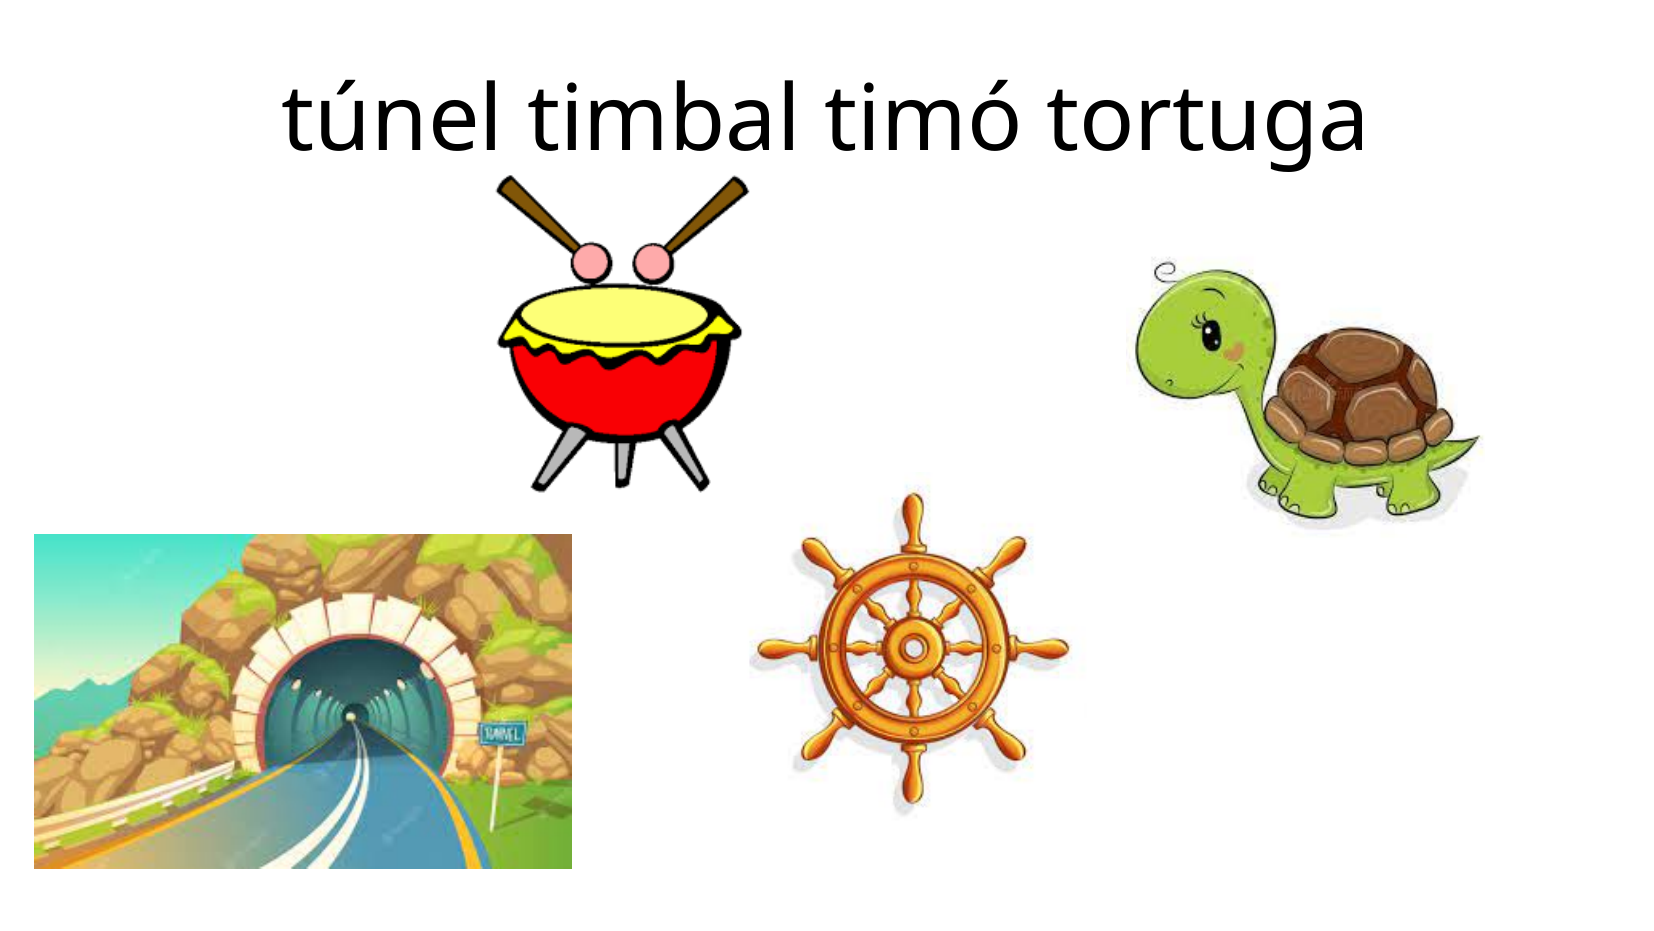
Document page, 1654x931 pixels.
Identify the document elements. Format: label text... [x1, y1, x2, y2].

picture [34, 534, 572, 869]
picture [442, 168, 1087, 835]
picture [1126, 206, 1485, 565]
title túnel timbal timó tortuga [82, 37, 1571, 193]
